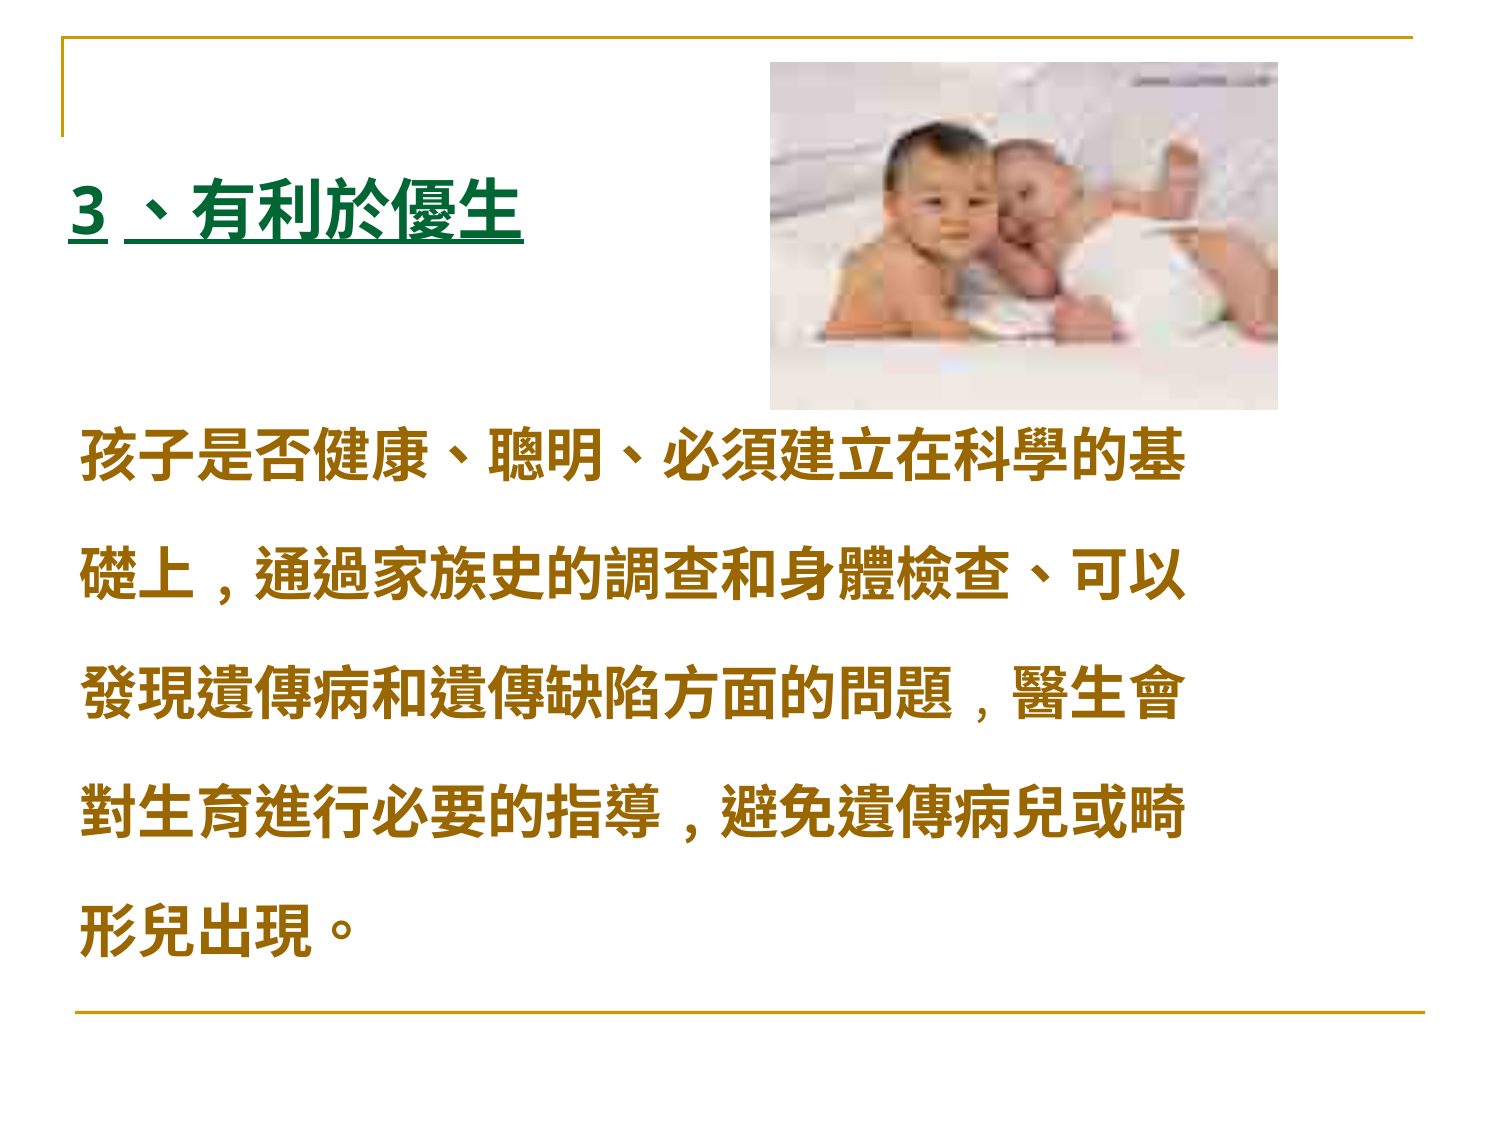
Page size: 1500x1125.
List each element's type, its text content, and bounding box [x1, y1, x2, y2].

text_box 3、有利於優生 [53, 102, 602, 267]
text_box 孩子是否健康、聰明、必須建立在科學的基礎上﹐通過家族史的調查和身體檢查、可以發現遺傳病和遺傳缺陷方面的問題﹐醫生會對生育進行必要的指導﹐避免遺傳病兒或畸形兒出現。 [65, 362, 1211, 1042]
picture [770, 62, 1278, 410]
